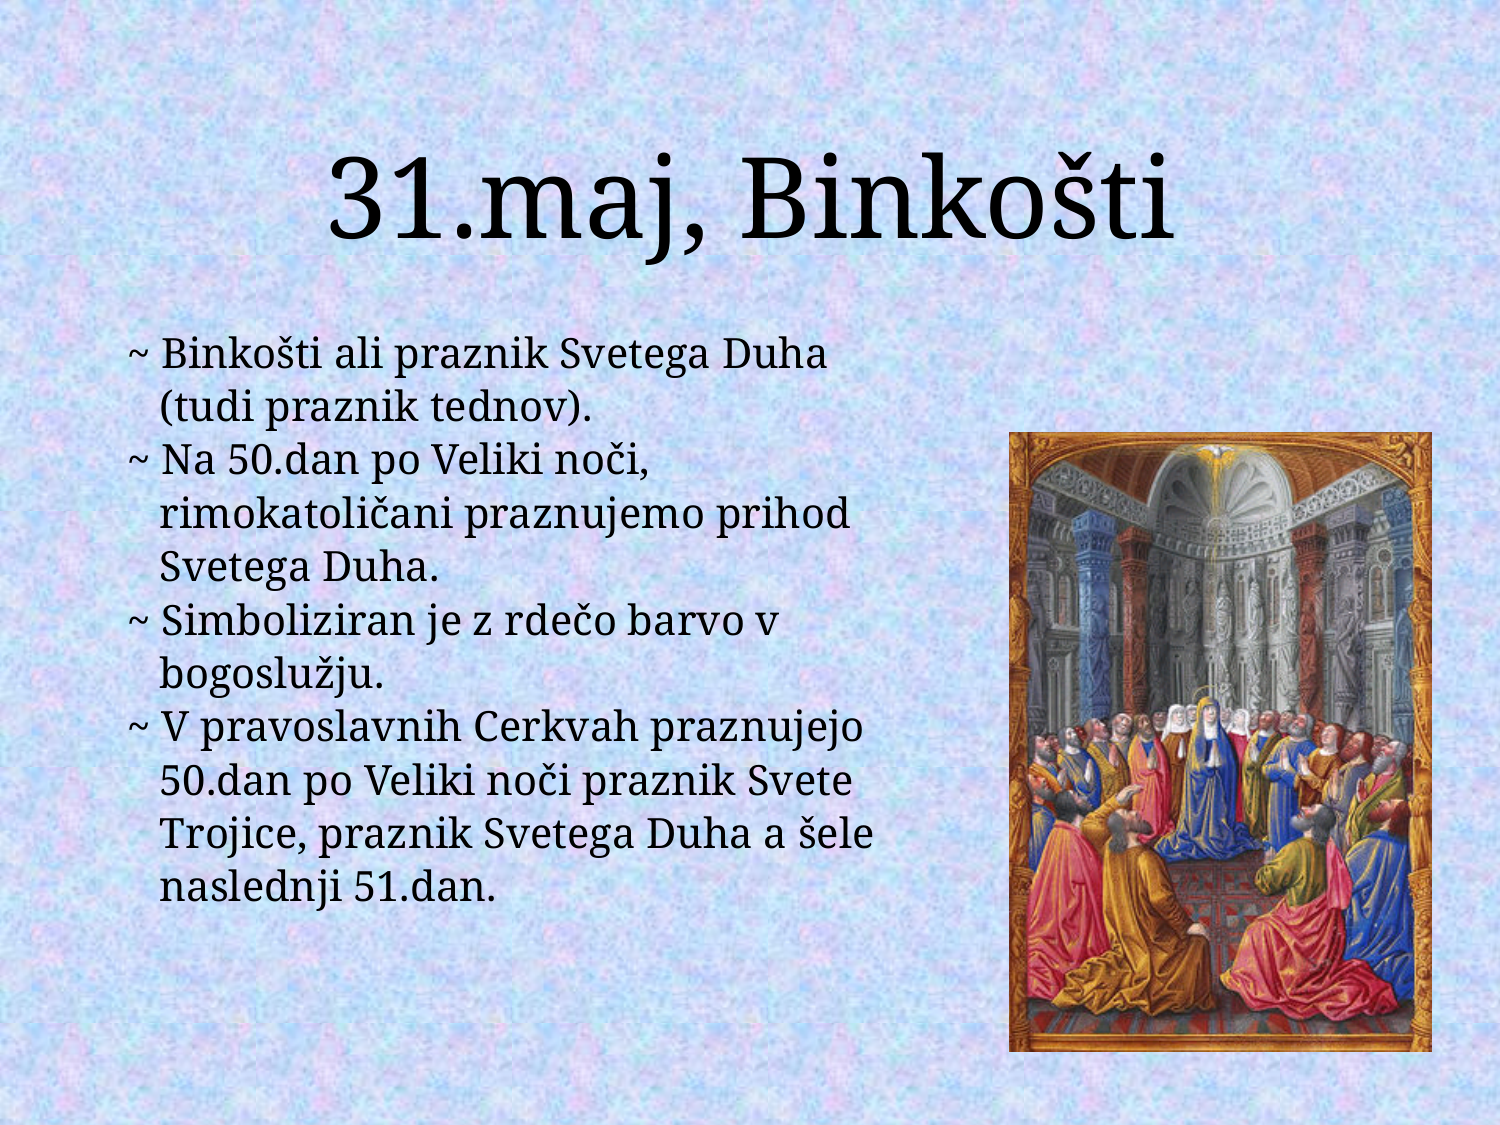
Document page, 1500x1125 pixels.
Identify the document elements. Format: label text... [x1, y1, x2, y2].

list ~ Binkošti ali praznik Svetega Duha (tudi praznik tednov). ~ Na 50.dan po Veliki noči, rimokatoličani praznujemo prihod Svetega Duha. ~ Simboliziran je z rdečo barvo v bogoslužju. ~ V pravoslavnih Cerkvah praznujejo 50.dan po Veliki noči praznik Svete Trojice, praznik Svetega Duha a šele naslednji 51.dan. [112, 324, 892, 941]
picture [0, 0, 1500, 1125]
title 31.maj, Binkošti [112, 99, 1388, 288]
